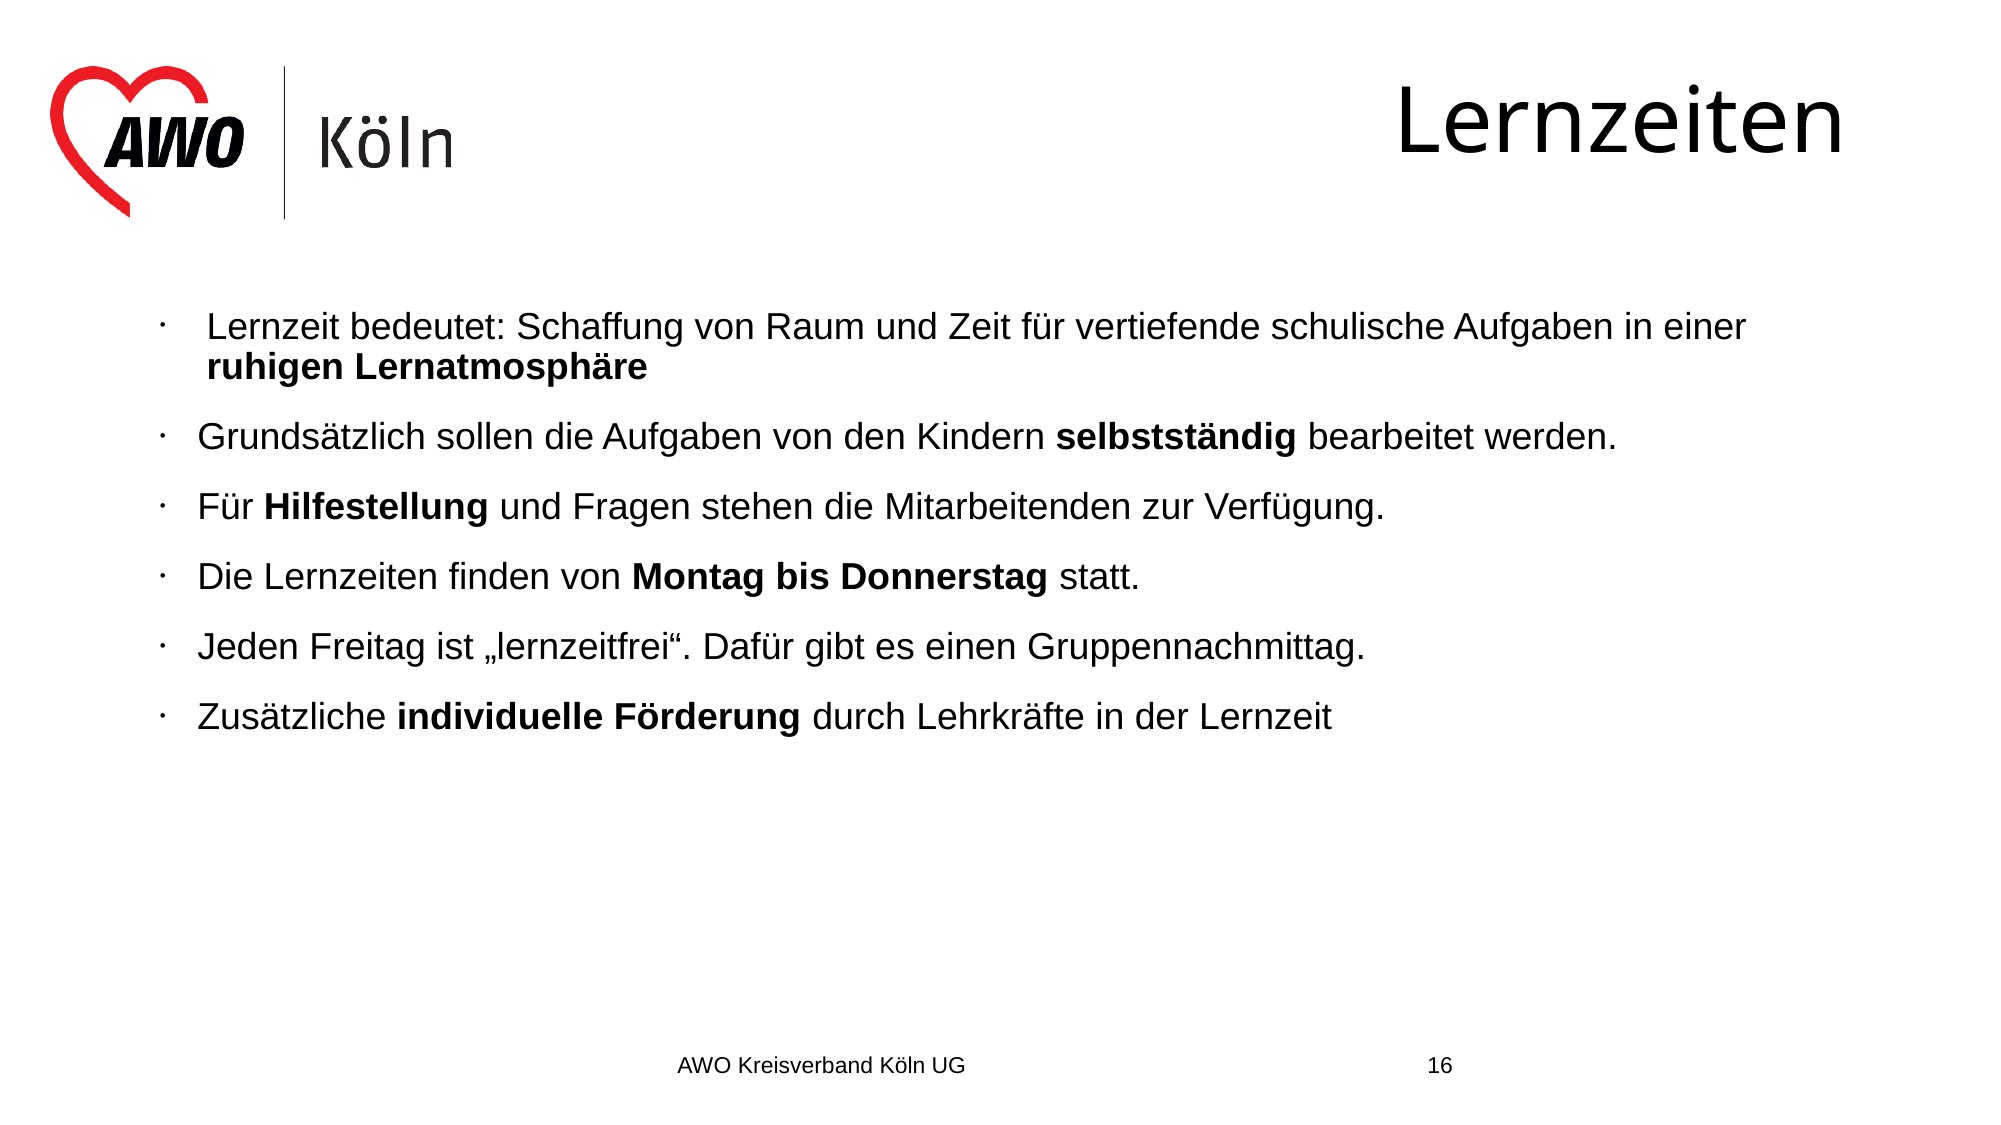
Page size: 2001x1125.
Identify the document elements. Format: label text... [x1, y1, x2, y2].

title Lernzeiten [512, 65, 1863, 254]
list Lernzeit bedeutet: Schaffung von Raum und Zeit für vertiefende schulische Aufgaben in einer ruhigen Lernatmosphäre Grundsätzlich sollen die Aufgaben von den Kindern selbstständig bearbeitet werden. Für Hilfestellung und Fragen stehen die Mitarbeitenden zur Verfügung. Die Lernzeiten finden von Montag bis Donnerstag statt. Jeden Freitag ist „lernzeitfrei“. Dafür gibt es einen Gruppennachmittag. Zusätzliche individuelle Förderung durch Lehrkräfte in der Lernzeit [137, 299, 1863, 1014]
picture [50, 66, 451, 220]
slide_number <Nummer> [1412, 1042, 1863, 1103]
footer AWO Kreisverband Köln UG [662, 1042, 1338, 1103]
